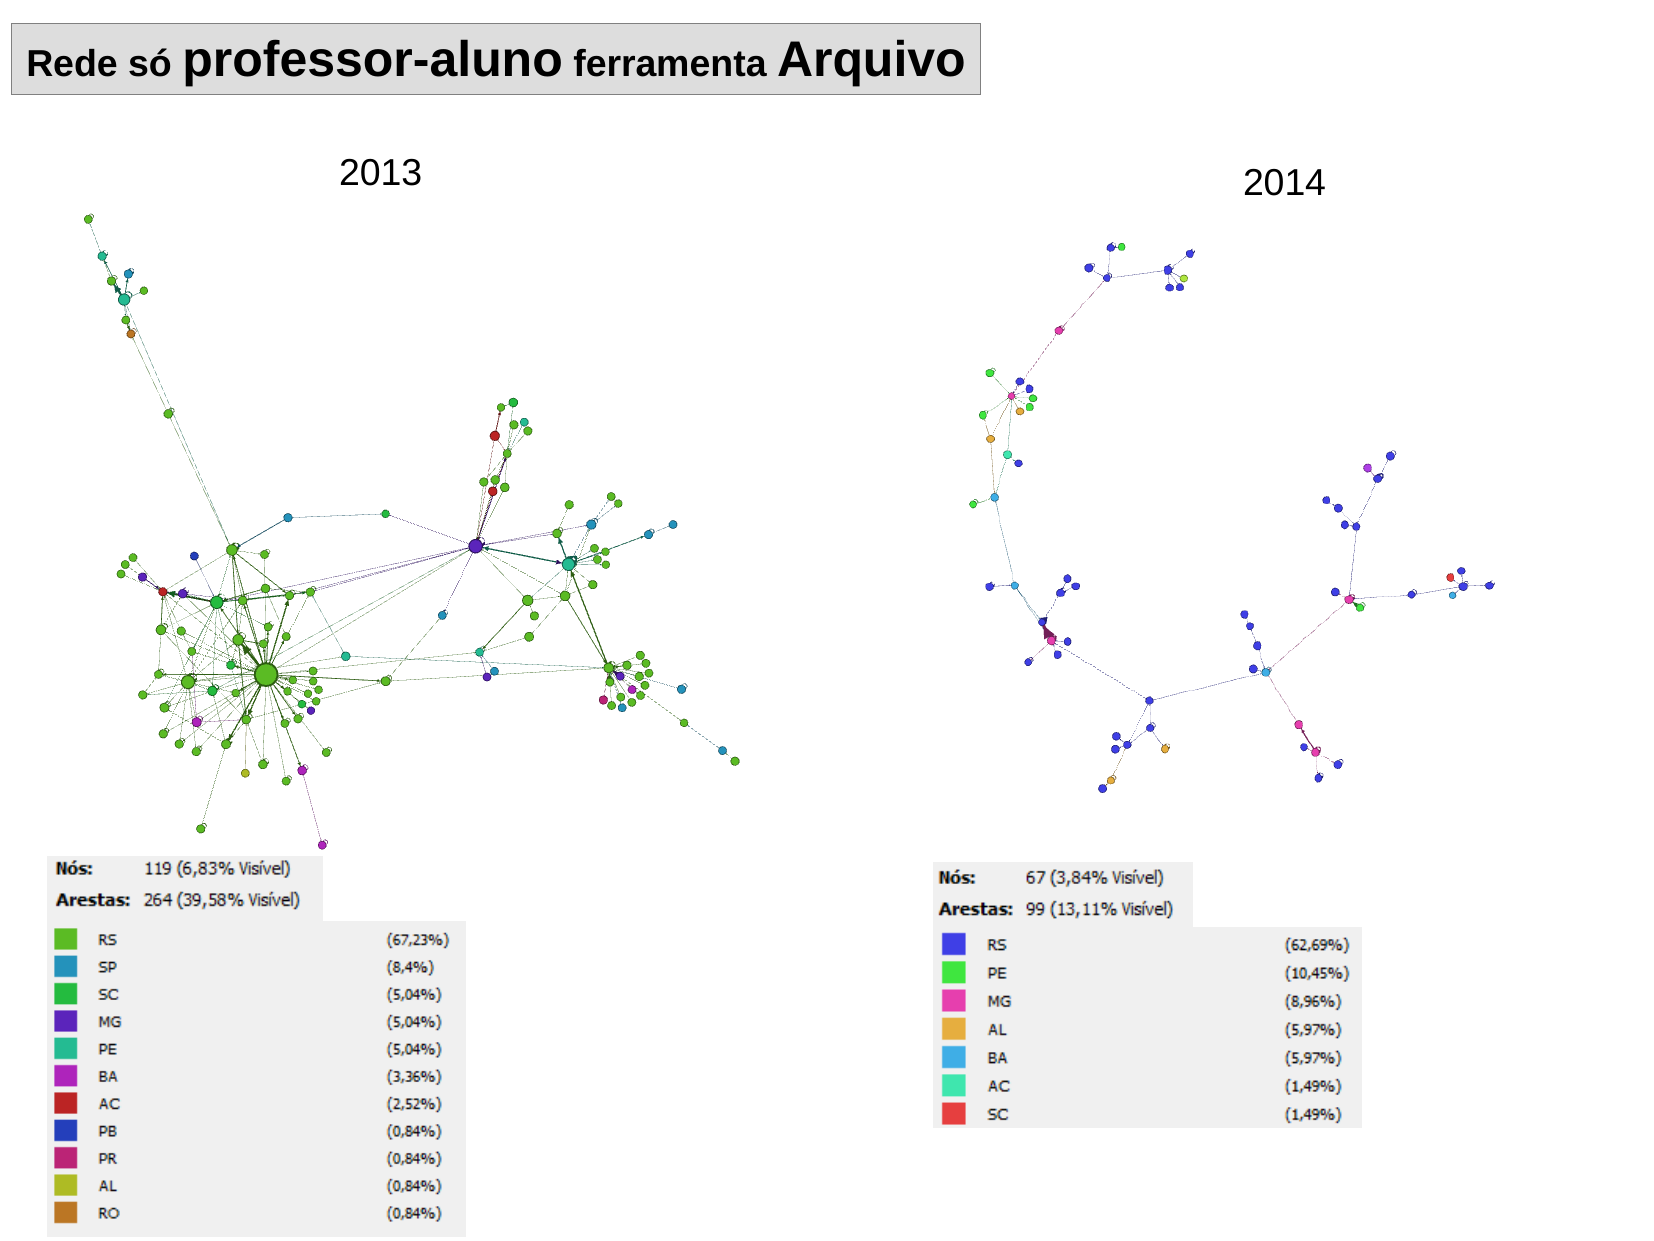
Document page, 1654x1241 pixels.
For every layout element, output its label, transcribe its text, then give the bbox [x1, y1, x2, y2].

picture [47, 212, 756, 1237]
text_box Rede só professor-aluno ferramenta Arquivo [11, 23, 981, 95]
text_box 2014 [1228, 153, 1341, 211]
text_box 2013 [324, 143, 438, 201]
picture [944, 224, 1509, 811]
picture [933, 862, 1362, 1128]
